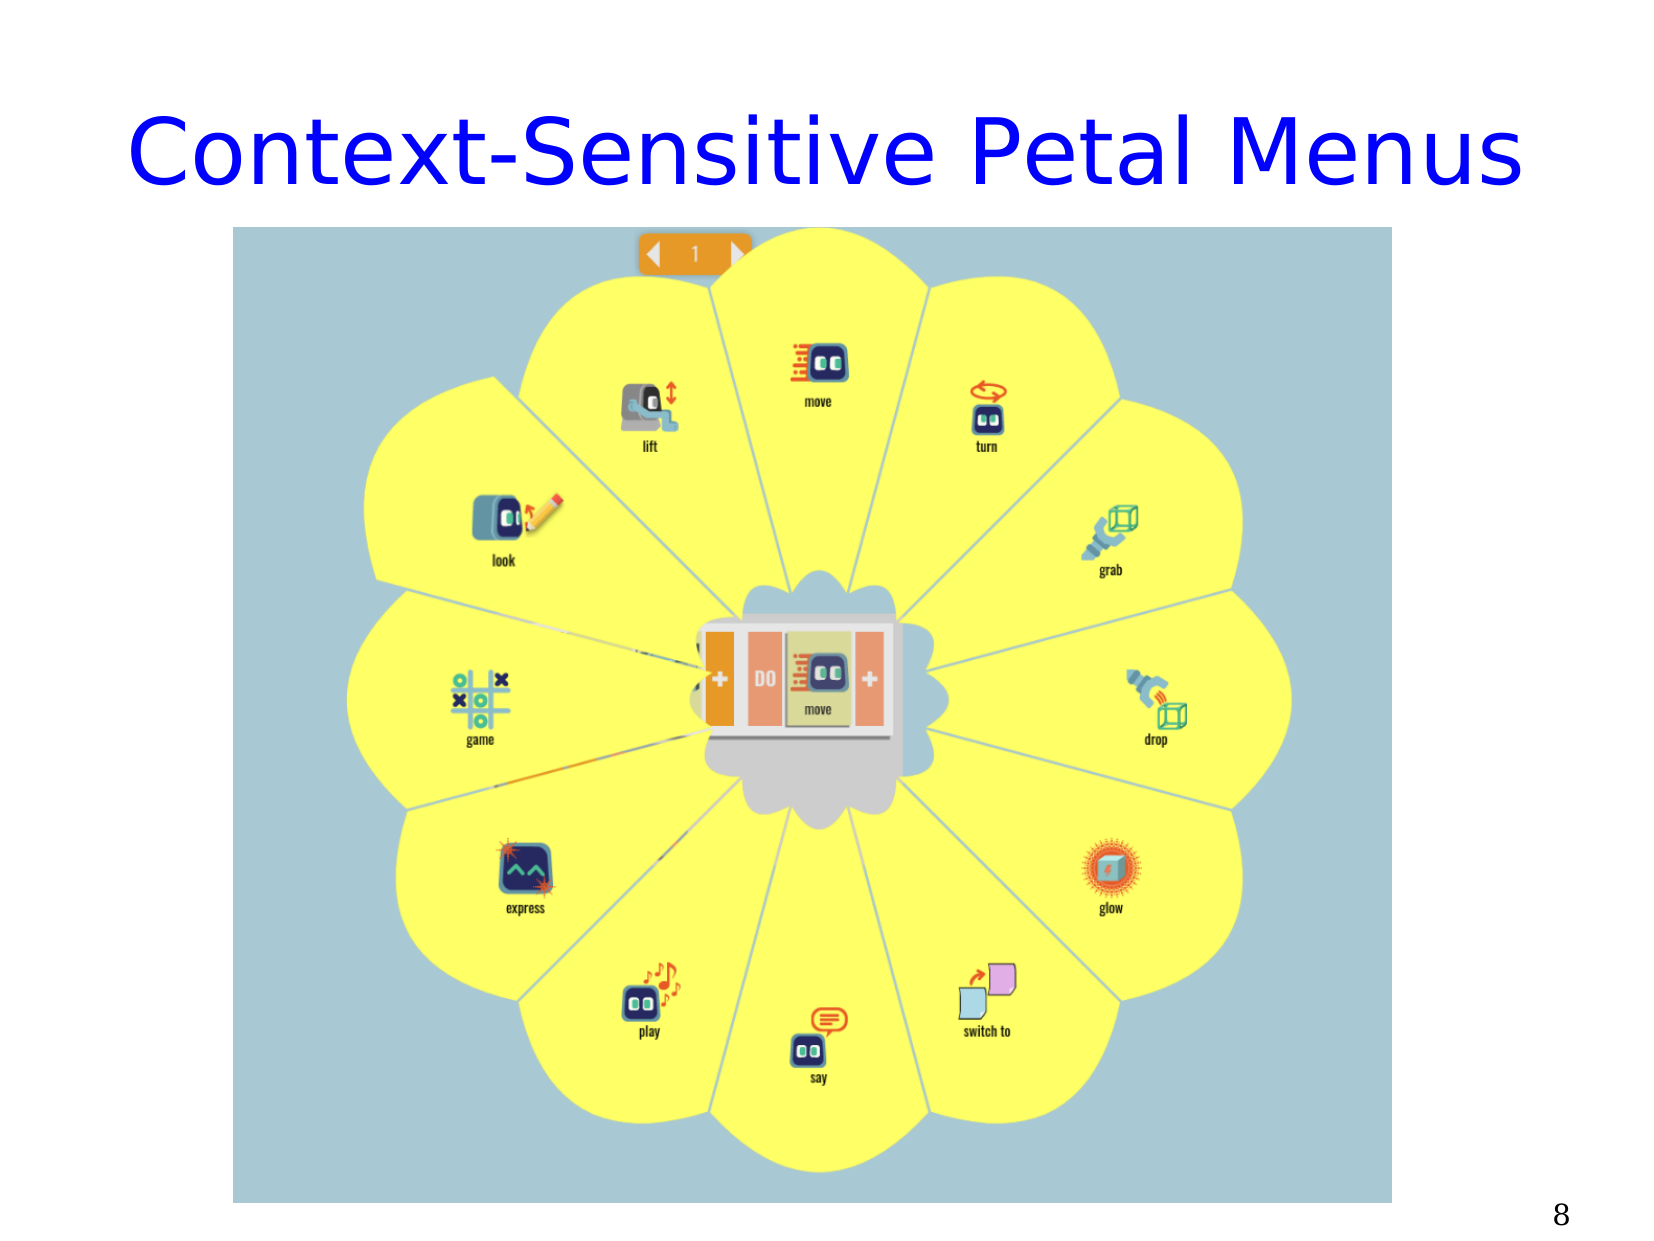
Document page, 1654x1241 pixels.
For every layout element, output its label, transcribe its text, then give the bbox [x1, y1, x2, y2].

title Context-Sensitive Petal Menus [82, 49, 1571, 257]
picture [233, 227, 1392, 1203]
